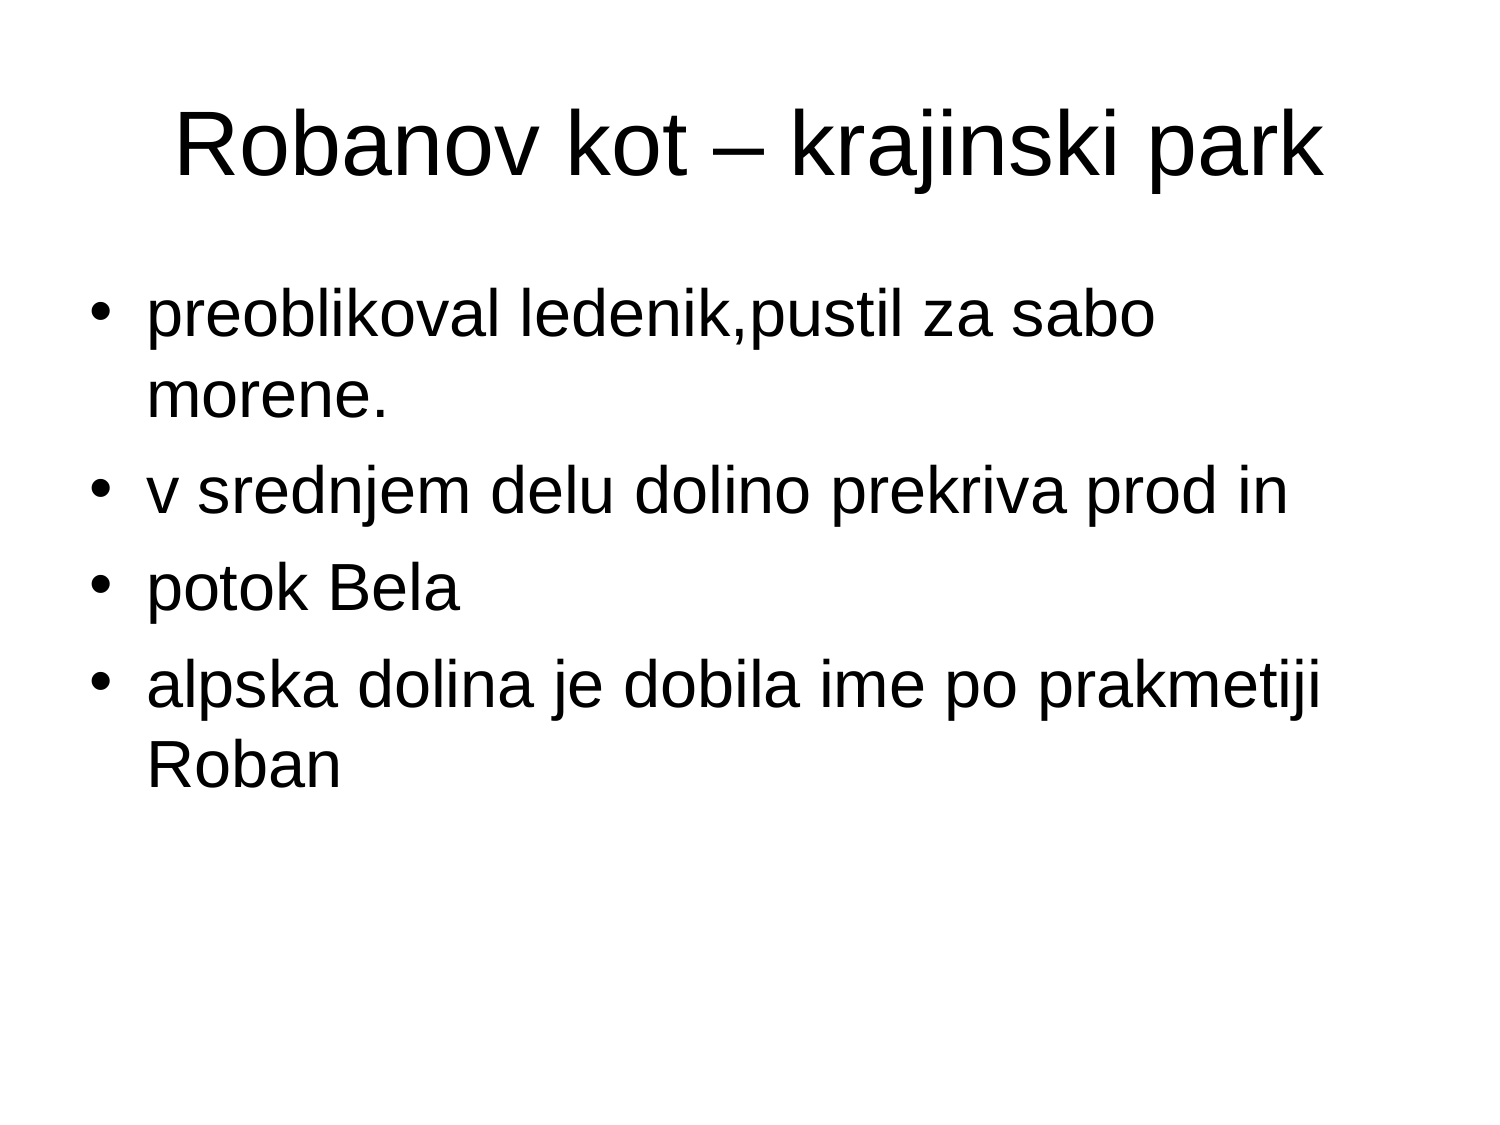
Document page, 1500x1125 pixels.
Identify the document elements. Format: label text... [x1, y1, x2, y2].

list preoblikoval ledenik,pustil za sabo morene. v srednjem delu dolino prekriva prod in potok Bela alpska dolina je dobila ime po prakmetiji Roban [75, 262, 1426, 1006]
title Robanov kot – krajinski park [75, 45, 1426, 233]
